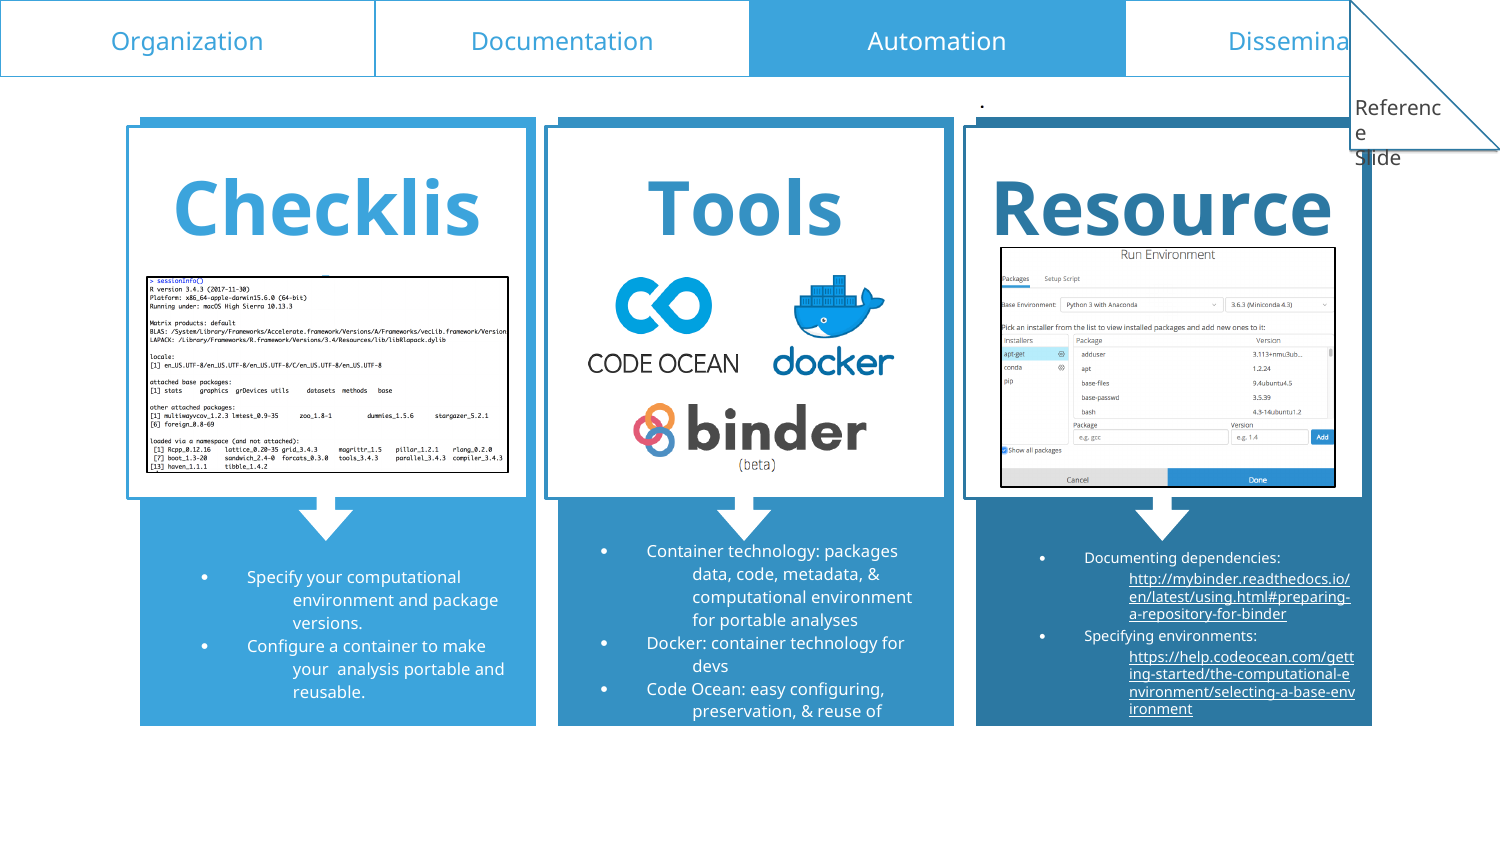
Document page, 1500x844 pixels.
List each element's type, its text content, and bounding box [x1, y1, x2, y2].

text_box Automation [750, 0, 1126, 77]
text_box Resources [964, 145, 1360, 246]
picture [670, 292, 699, 319]
text_box Container technology: packages data, code, metadata, & computational environment for portable analyses Docker: container technology for devs Code Ocean: easy configuring, preservation, & reuse of containers for researchers Binder: configure & share containers [527, 523, 954, 711]
text_box [546, 117, 954, 523]
text_box Checklist [150, 145, 505, 246]
text_box Tools [569, 145, 923, 246]
text_box Organization [0, 0, 374, 77]
picture [941, 88, 1268, 463]
picture [1001, 248, 1335, 487]
picture [147, 277, 508, 472]
text_box [976, 711, 1372, 726]
text_box Dissemination [1126, 0, 1350, 77]
picture [626, 395, 874, 477]
text_box Documentation [375, 0, 749, 77]
picture [762, 264, 905, 386]
text_box [964, 117, 1339, 145]
text_box [964, 156, 1372, 532]
text_box [1349, 0, 1500, 150]
picture [588, 277, 738, 373]
text_box Specify your computational environment and package versions. Configure a container to make your analysis portable and reusable. [128, 549, 524, 711]
text_box Reference Slide [1339, 79, 1466, 156]
text_box Documenting dependencies: http://mybinder.readthedocs.io/en/latest/using.html#preparing-a-repository-for-binder Specifying environments: https://help.codeocean.com/getting-started/the-computational-environment/selecting-a-base-environment [964, 532, 1372, 711]
text_box [128, 117, 536, 726]
text_box [558, 711, 954, 726]
